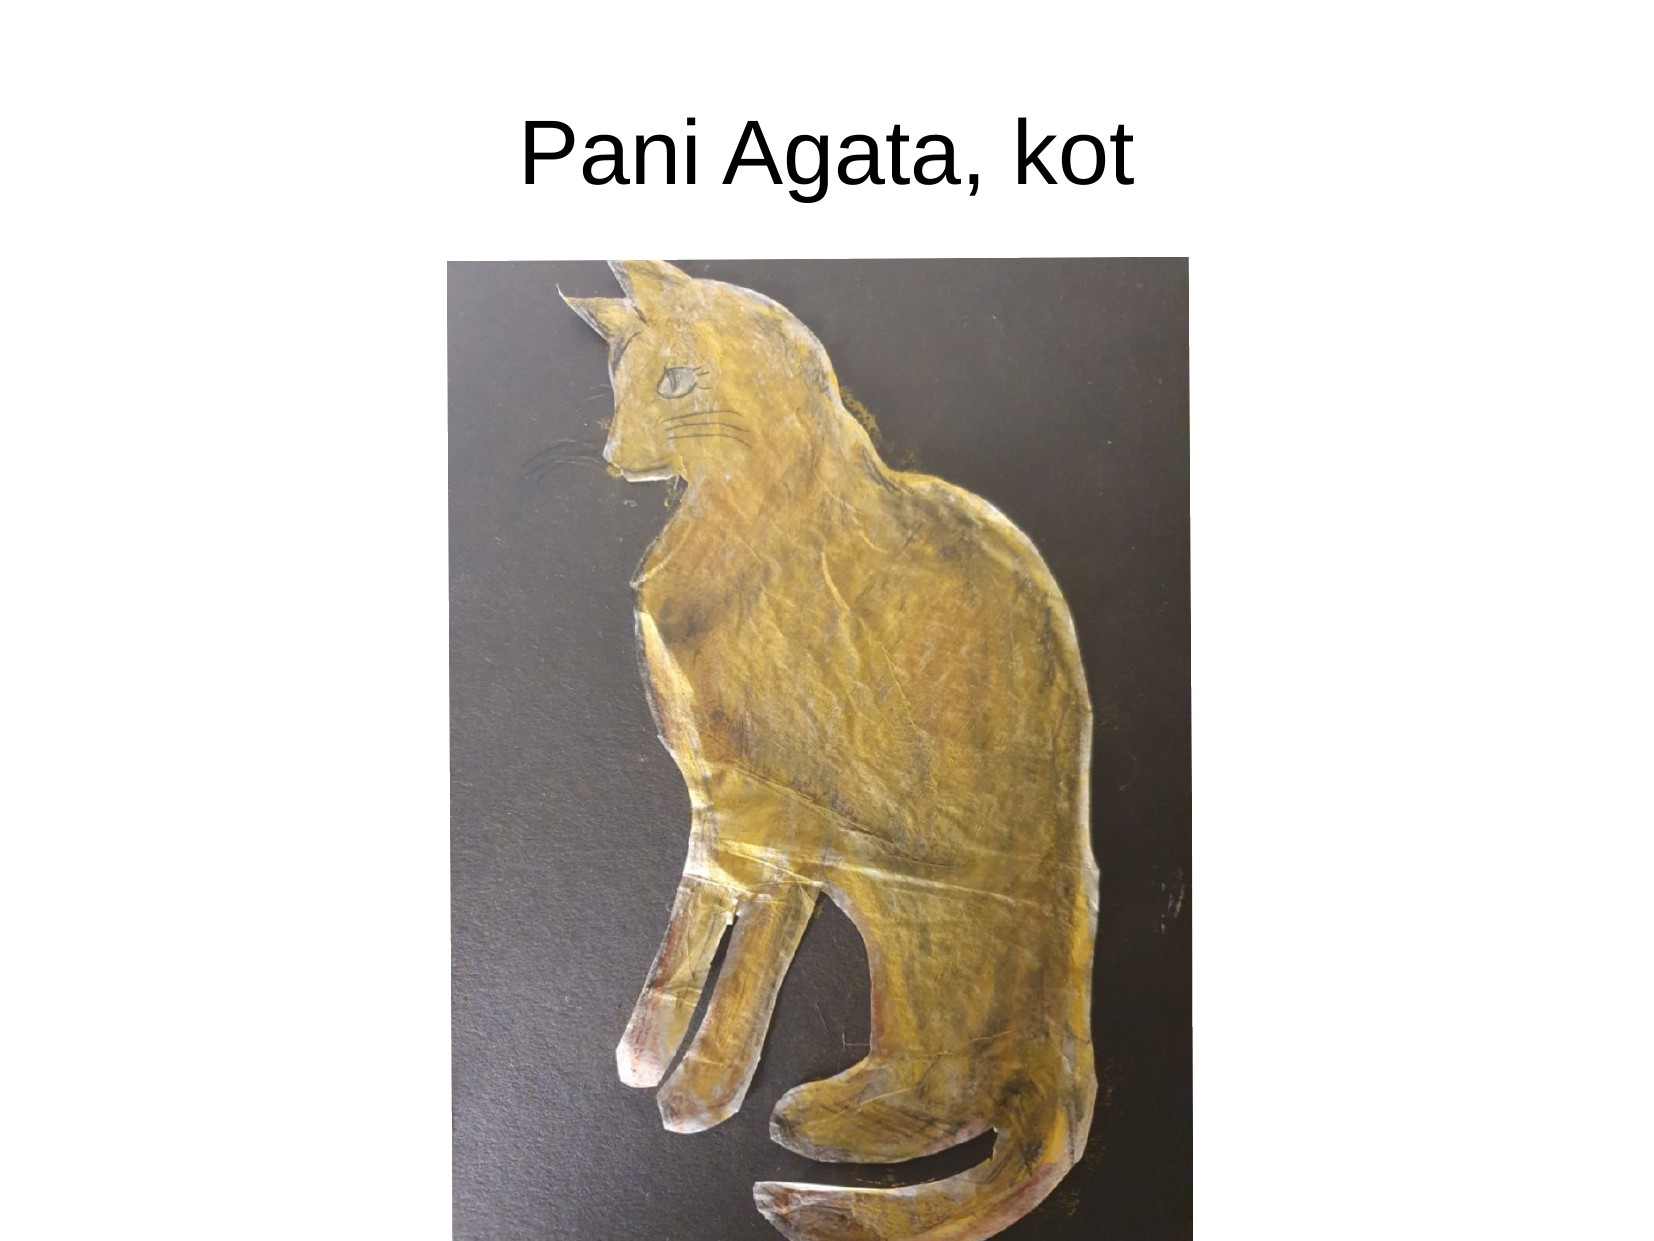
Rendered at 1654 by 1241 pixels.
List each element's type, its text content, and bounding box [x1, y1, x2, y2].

title Pani Agata, kot [82, 49, 1571, 257]
picture [446, 256, 1193, 1241]
